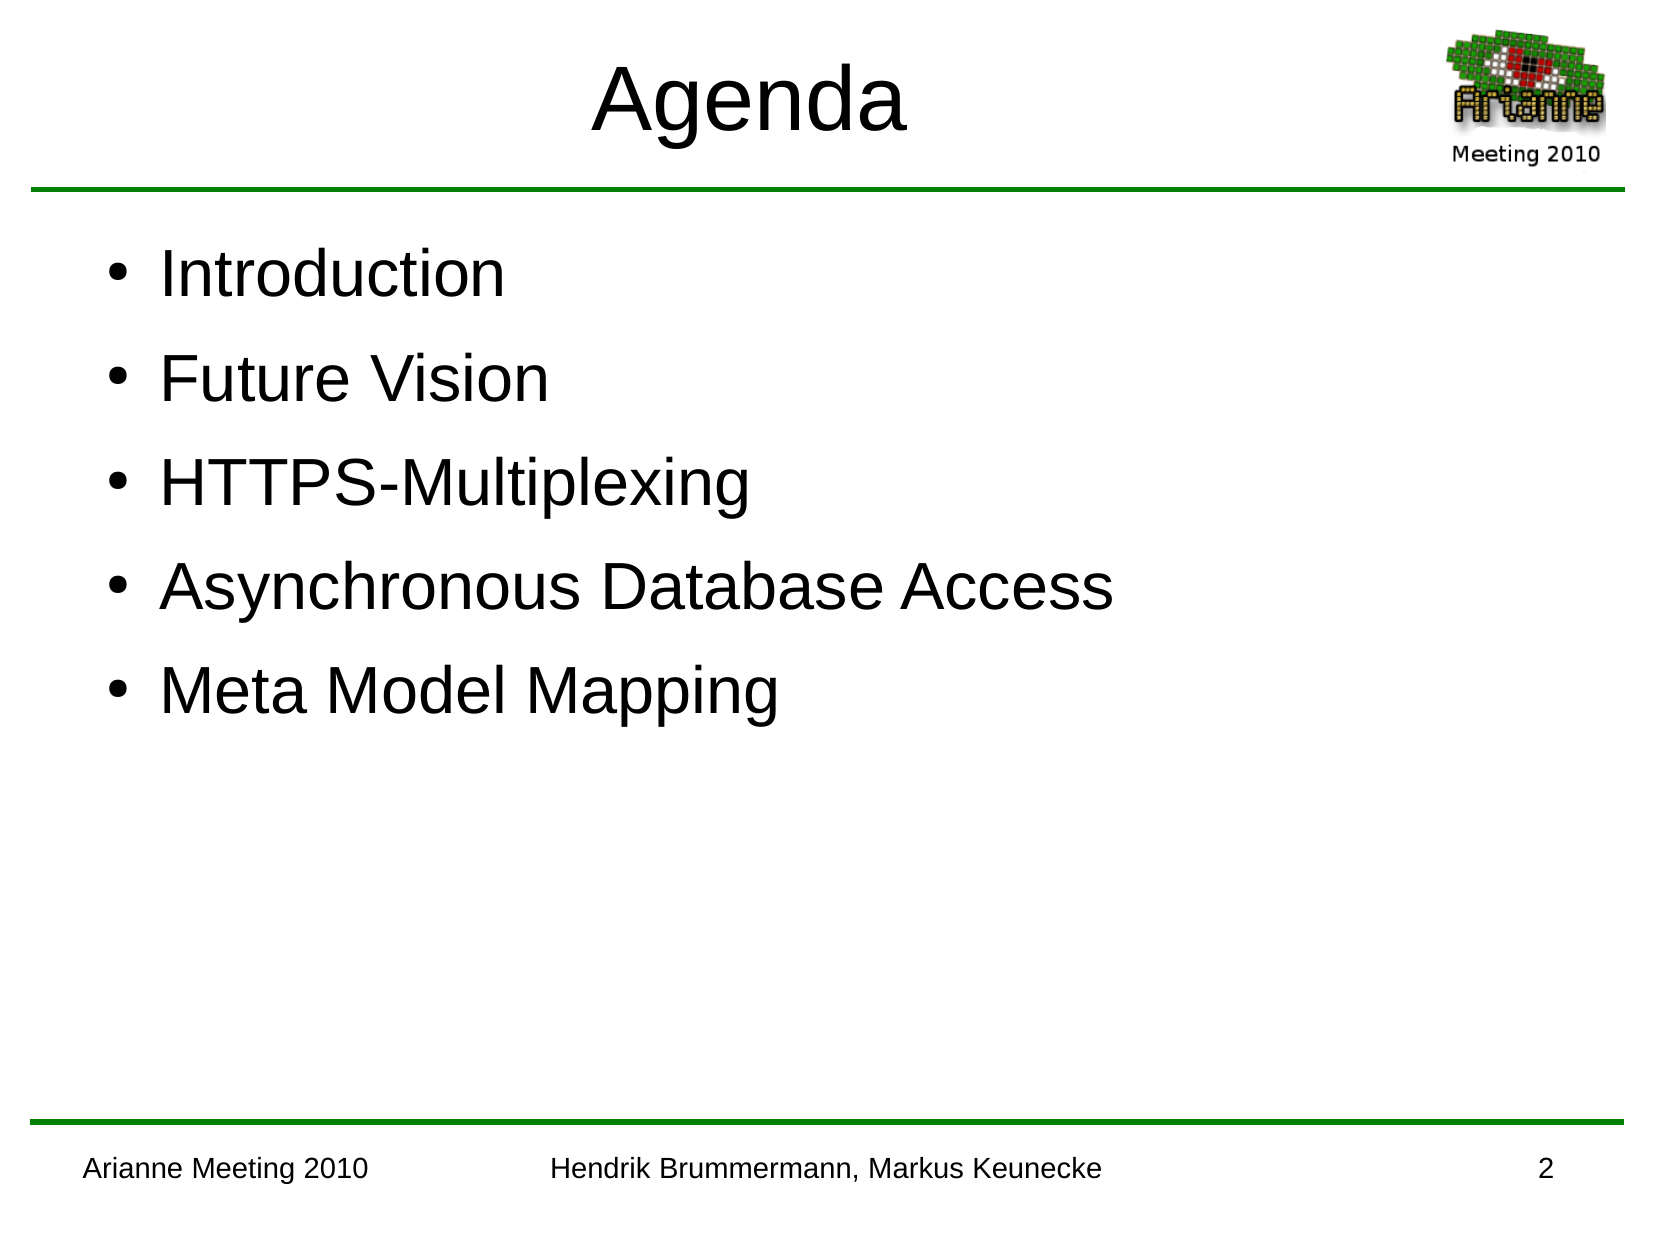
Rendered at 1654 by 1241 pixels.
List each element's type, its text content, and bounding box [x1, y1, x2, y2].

title Agenda [82, 47, 1418, 150]
list Introduction Future Vision HTTPS-Multiplexing Asynchronous Database Access Meta Model Mapping [88, 236, 1577, 1080]
picture [1446, 29, 1606, 178]
